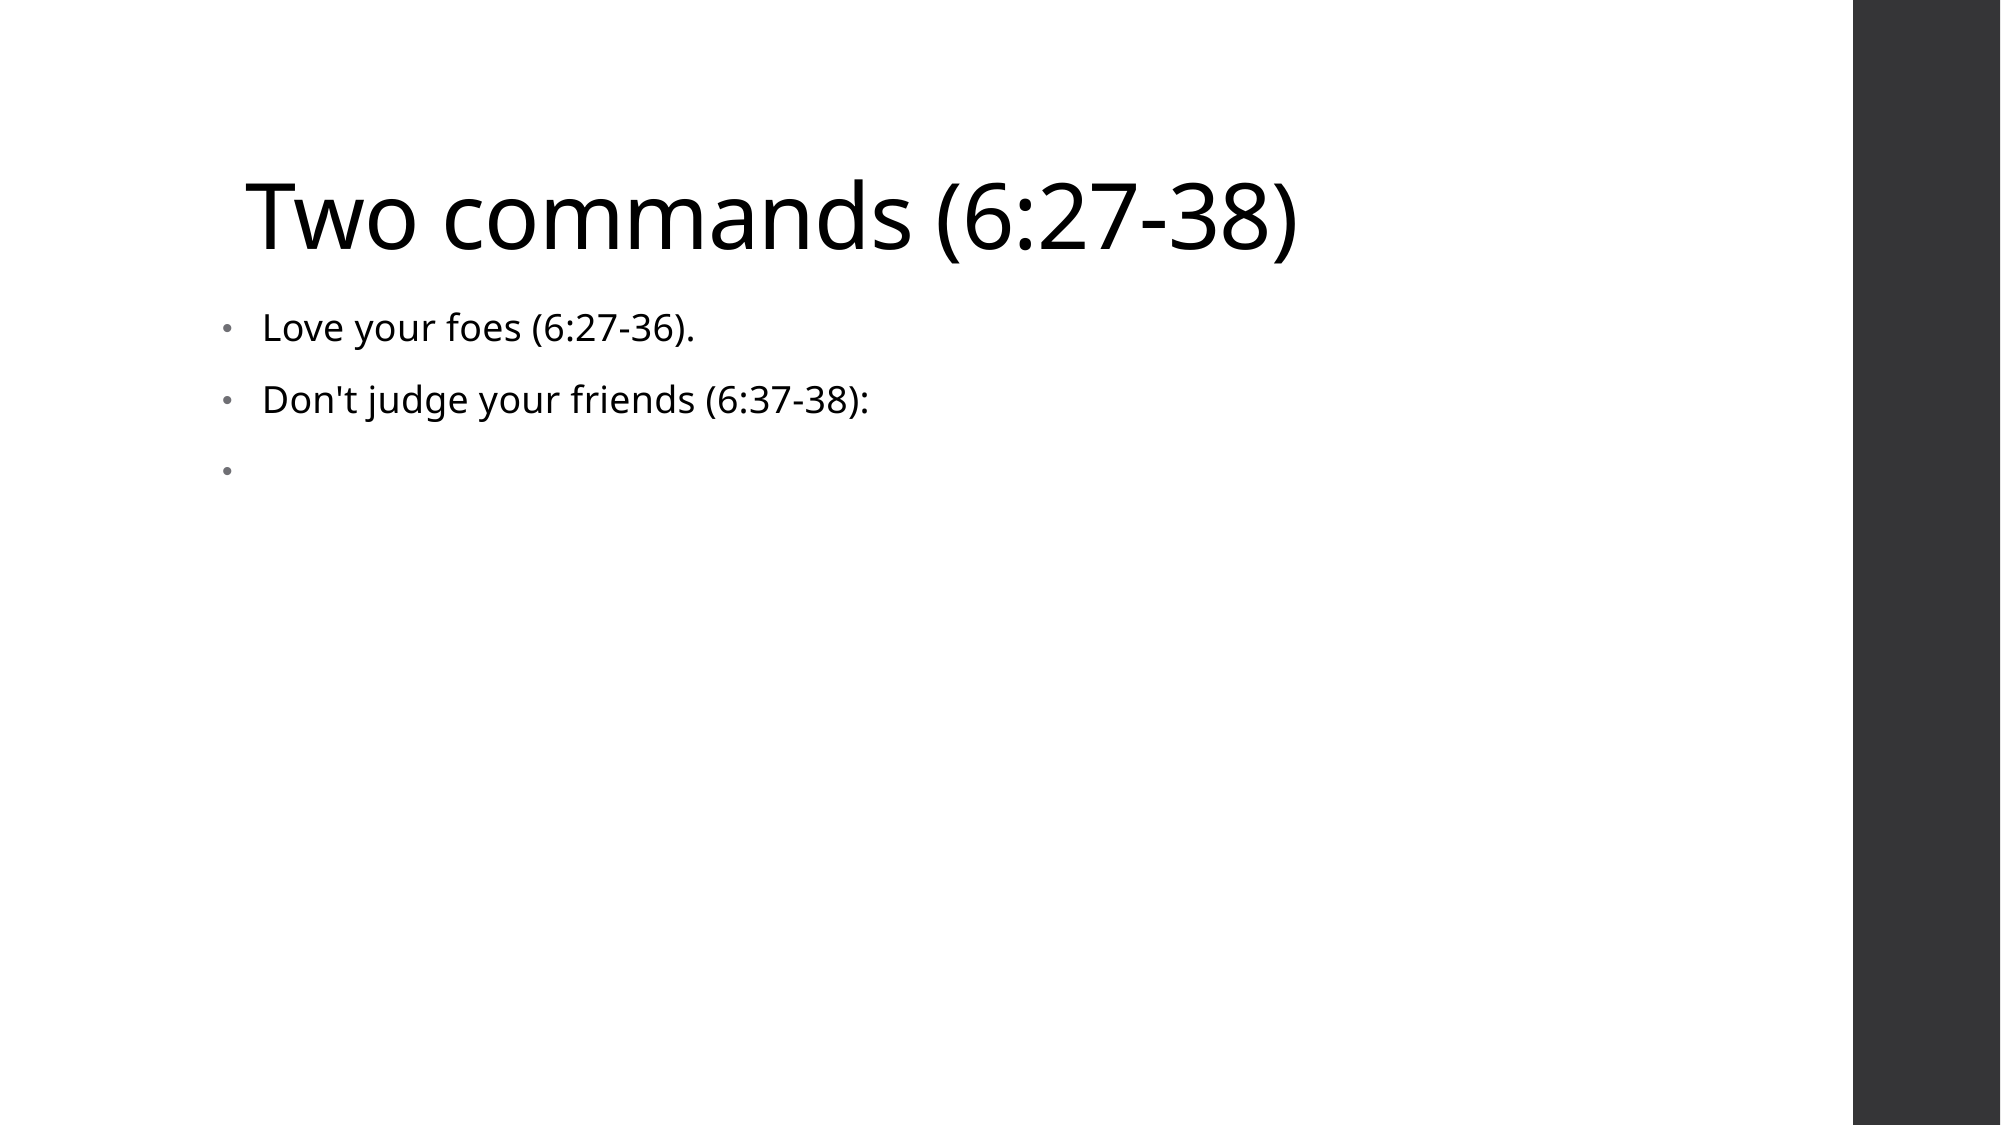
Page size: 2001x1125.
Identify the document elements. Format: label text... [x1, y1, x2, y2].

title Two commands (6:27-38) [206, 60, 1797, 278]
list Love your foes (6:27-36). Don't judge your friends (6:37-38): [206, 299, 1617, 1014]
